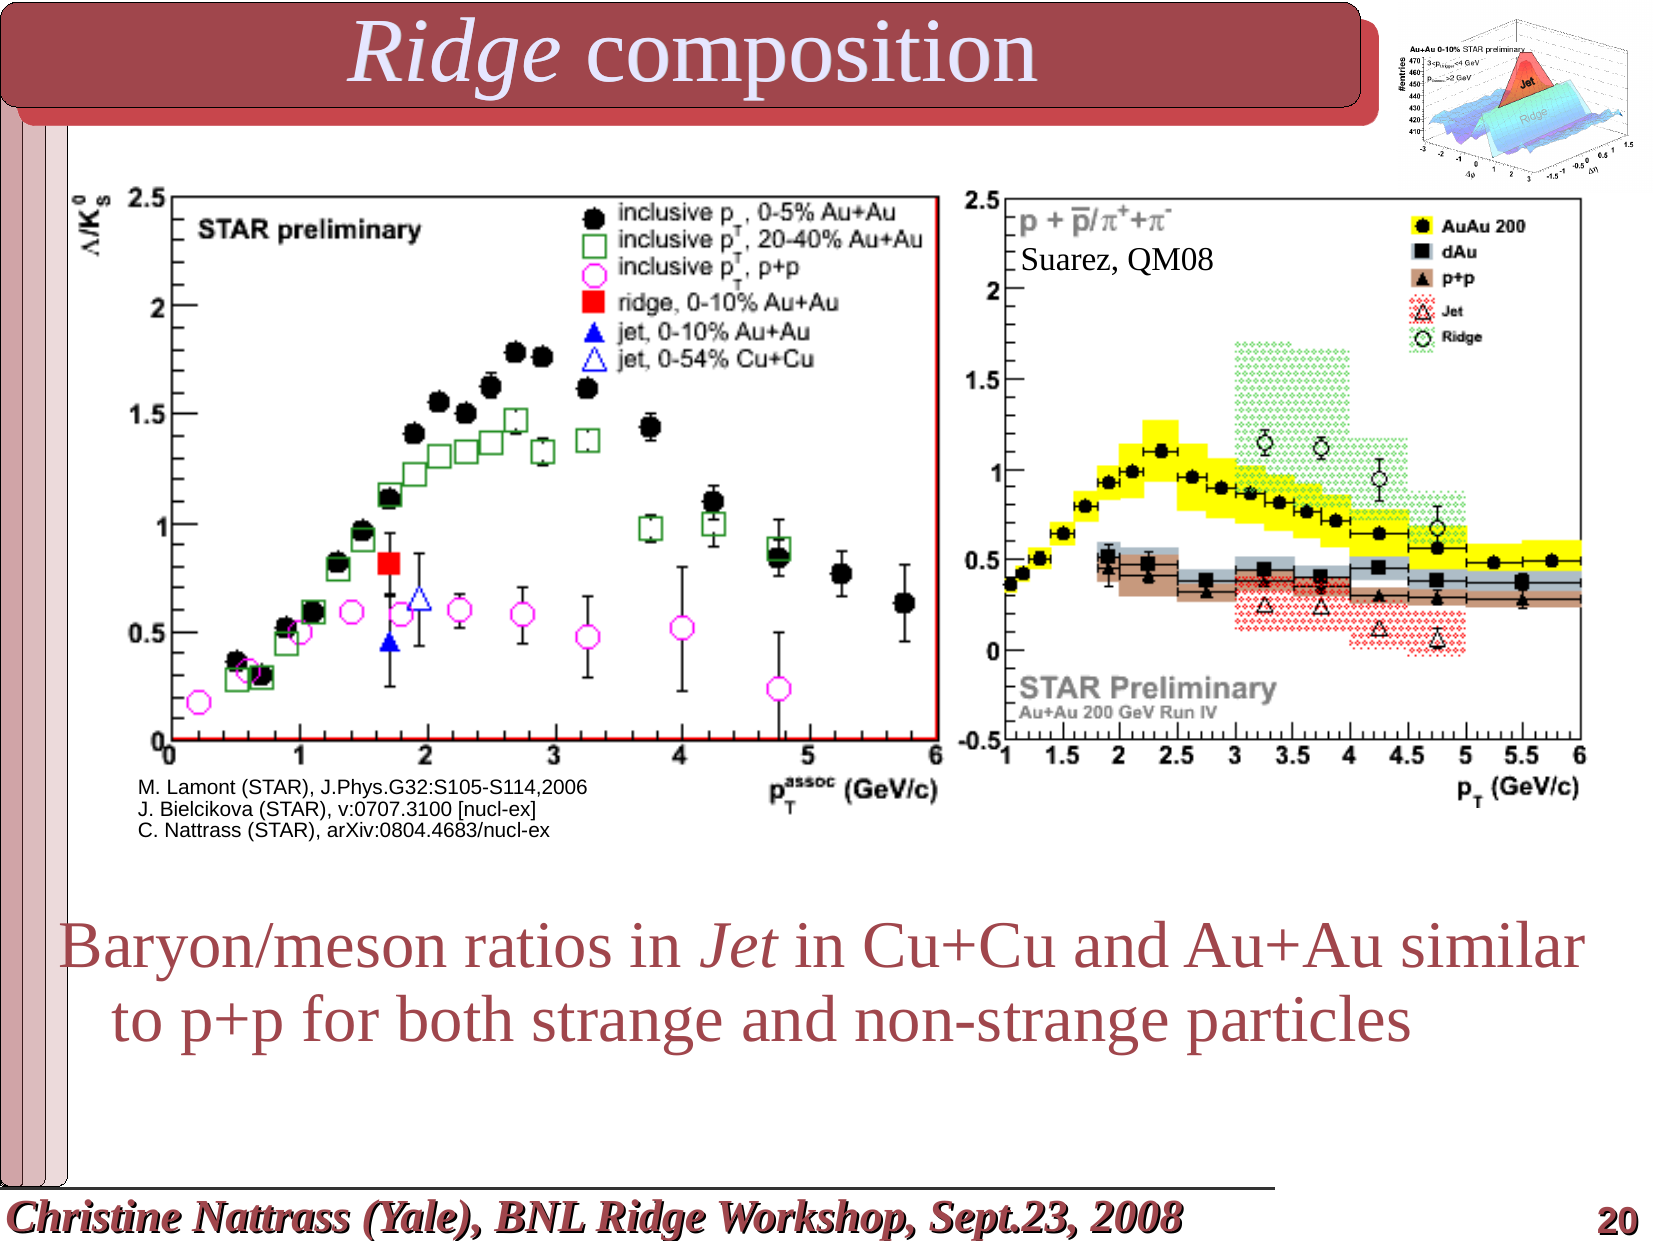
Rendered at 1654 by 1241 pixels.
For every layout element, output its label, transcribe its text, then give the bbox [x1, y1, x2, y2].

picture [68, 0, 1653, 817]
title Ridge composition [0, 0, 1388, 113]
list Baryon/meson ratios in Jet in Cu+Cu and Au+Au similar to p+p for both strange and non-strange particles [41, 908, 1653, 1060]
text_box Suarez, QM08 [1005, 232, 1306, 285]
text_box M. Lamont (STAR), J.Phys.G32:S105-S114,2006 J. Bielcikova (STAR), v:0707.3100 [nucl-ex] C. Nattrass (STAR), arXiv:0804.4683/nucl-ex [123, 770, 723, 820]
